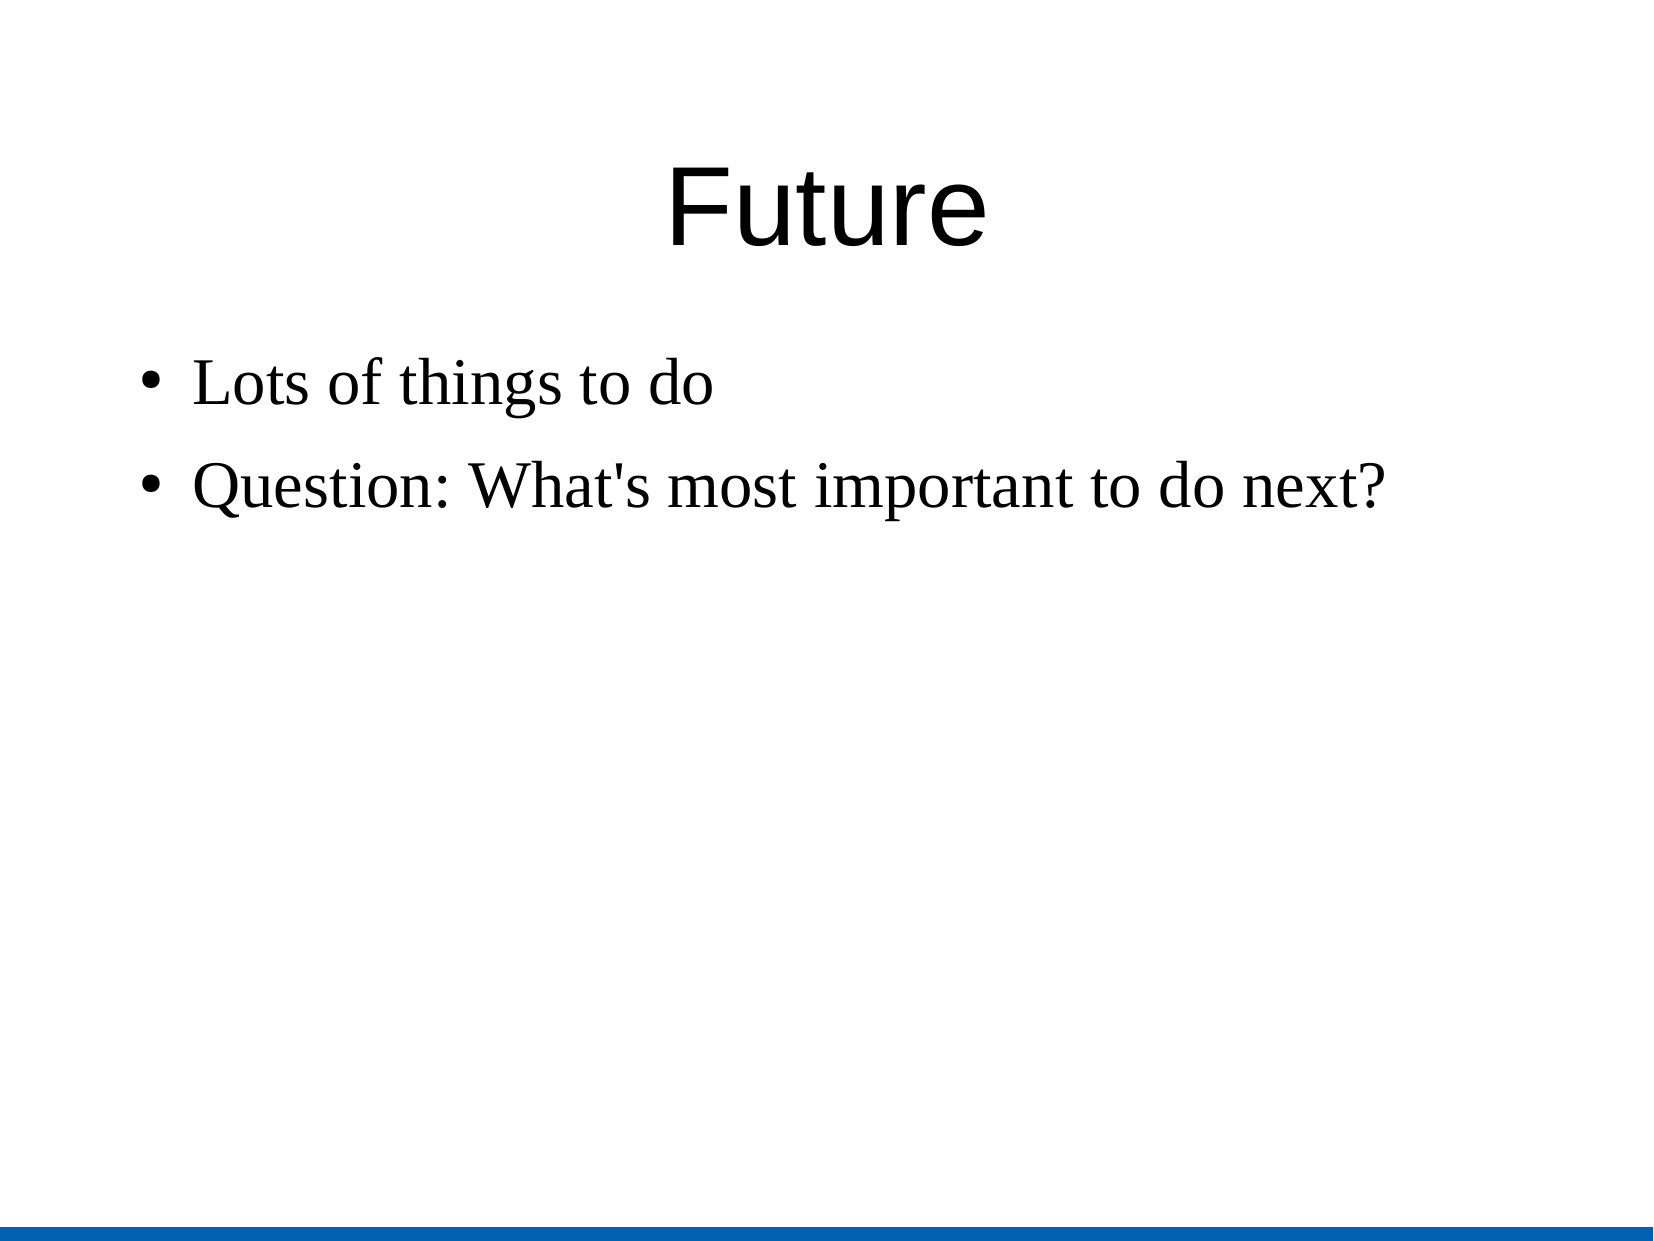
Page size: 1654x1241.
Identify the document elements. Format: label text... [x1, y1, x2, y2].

list Lots of things to do Question: What's most important to do next? [121, 344, 1533, 1127]
title Future [121, 102, 1533, 311]
